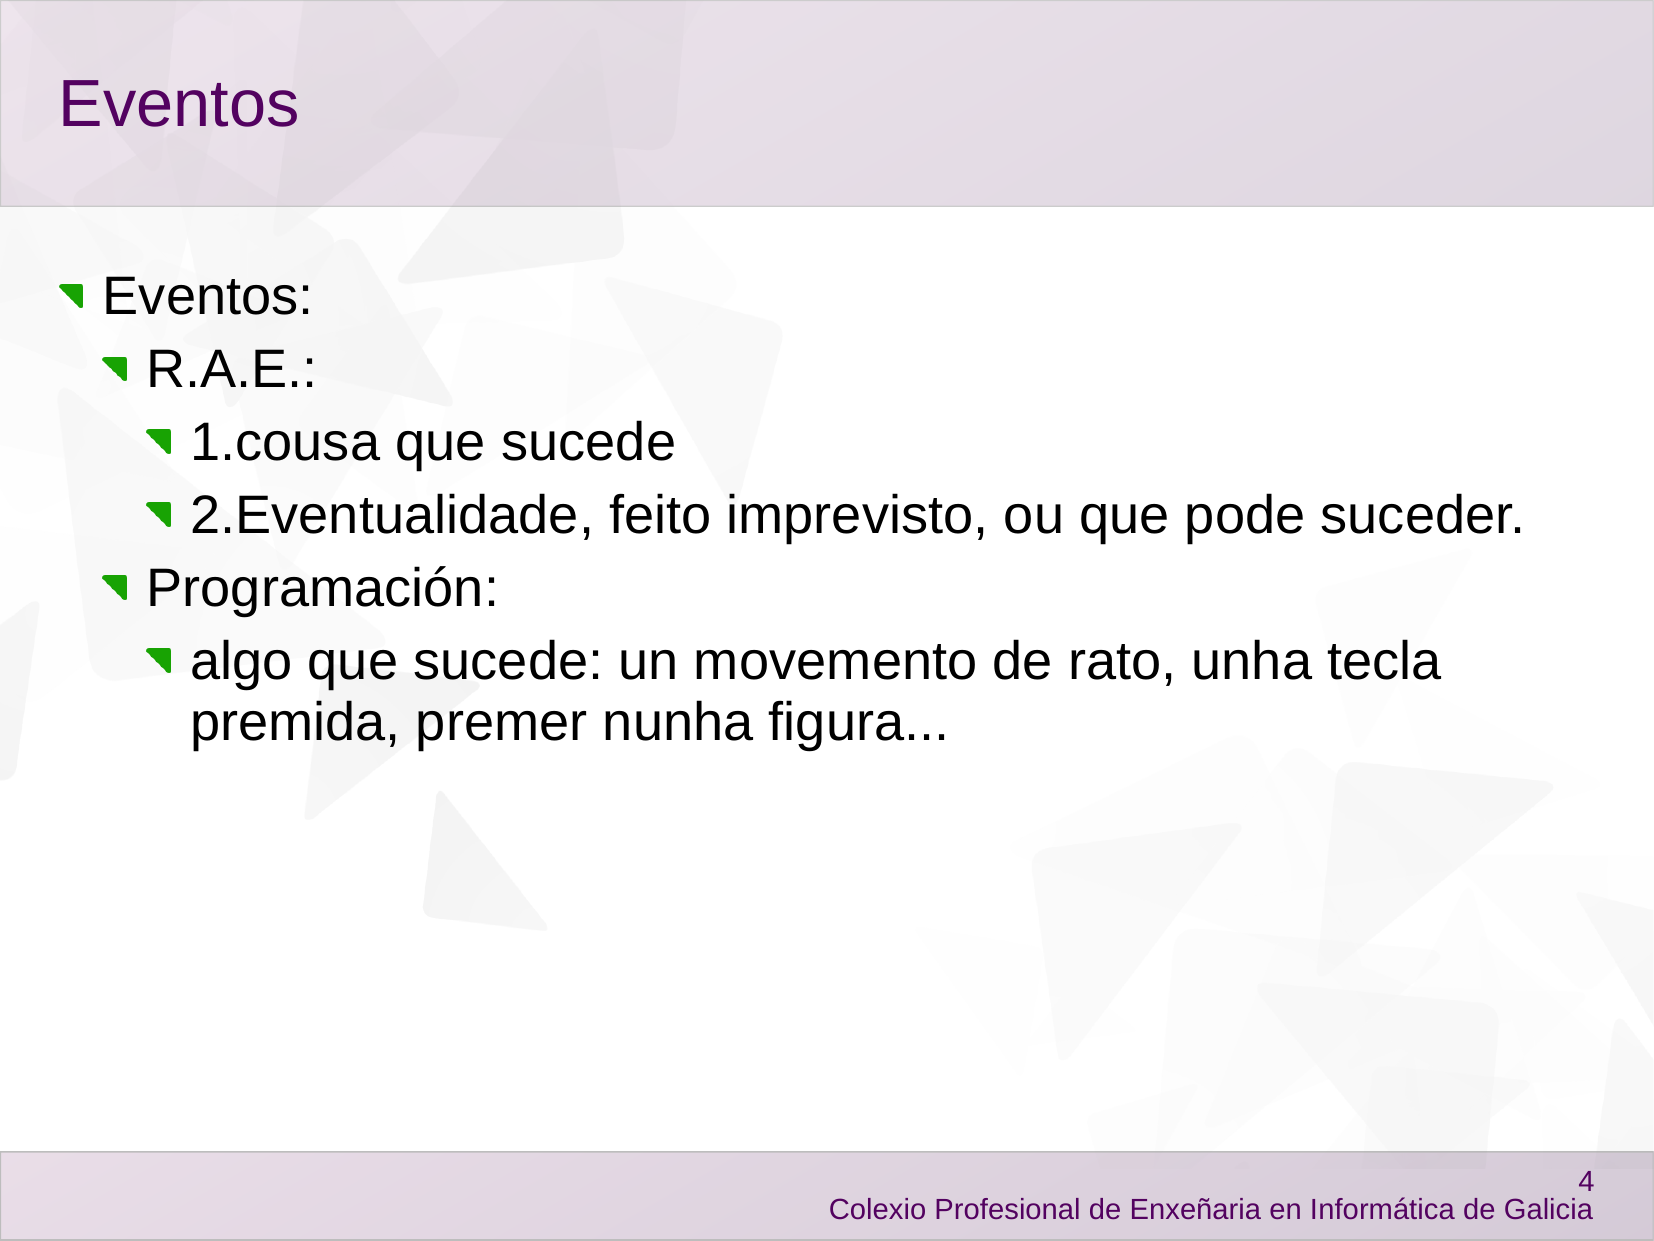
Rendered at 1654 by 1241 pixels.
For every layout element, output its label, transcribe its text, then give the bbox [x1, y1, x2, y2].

title Eventos [59, 29, 1595, 178]
picture [915, 548, 1654, 1169]
picture [0, 0, 783, 931]
list Eventos: R.A.E.: 1.cousa que sucede 2.Eventualidade, feito imprevisto, ou que pode suceder. Programación: algo que sucede: un movemento de rato, unha tecla premida, premer nunha figura... [59, 265, 1595, 986]
